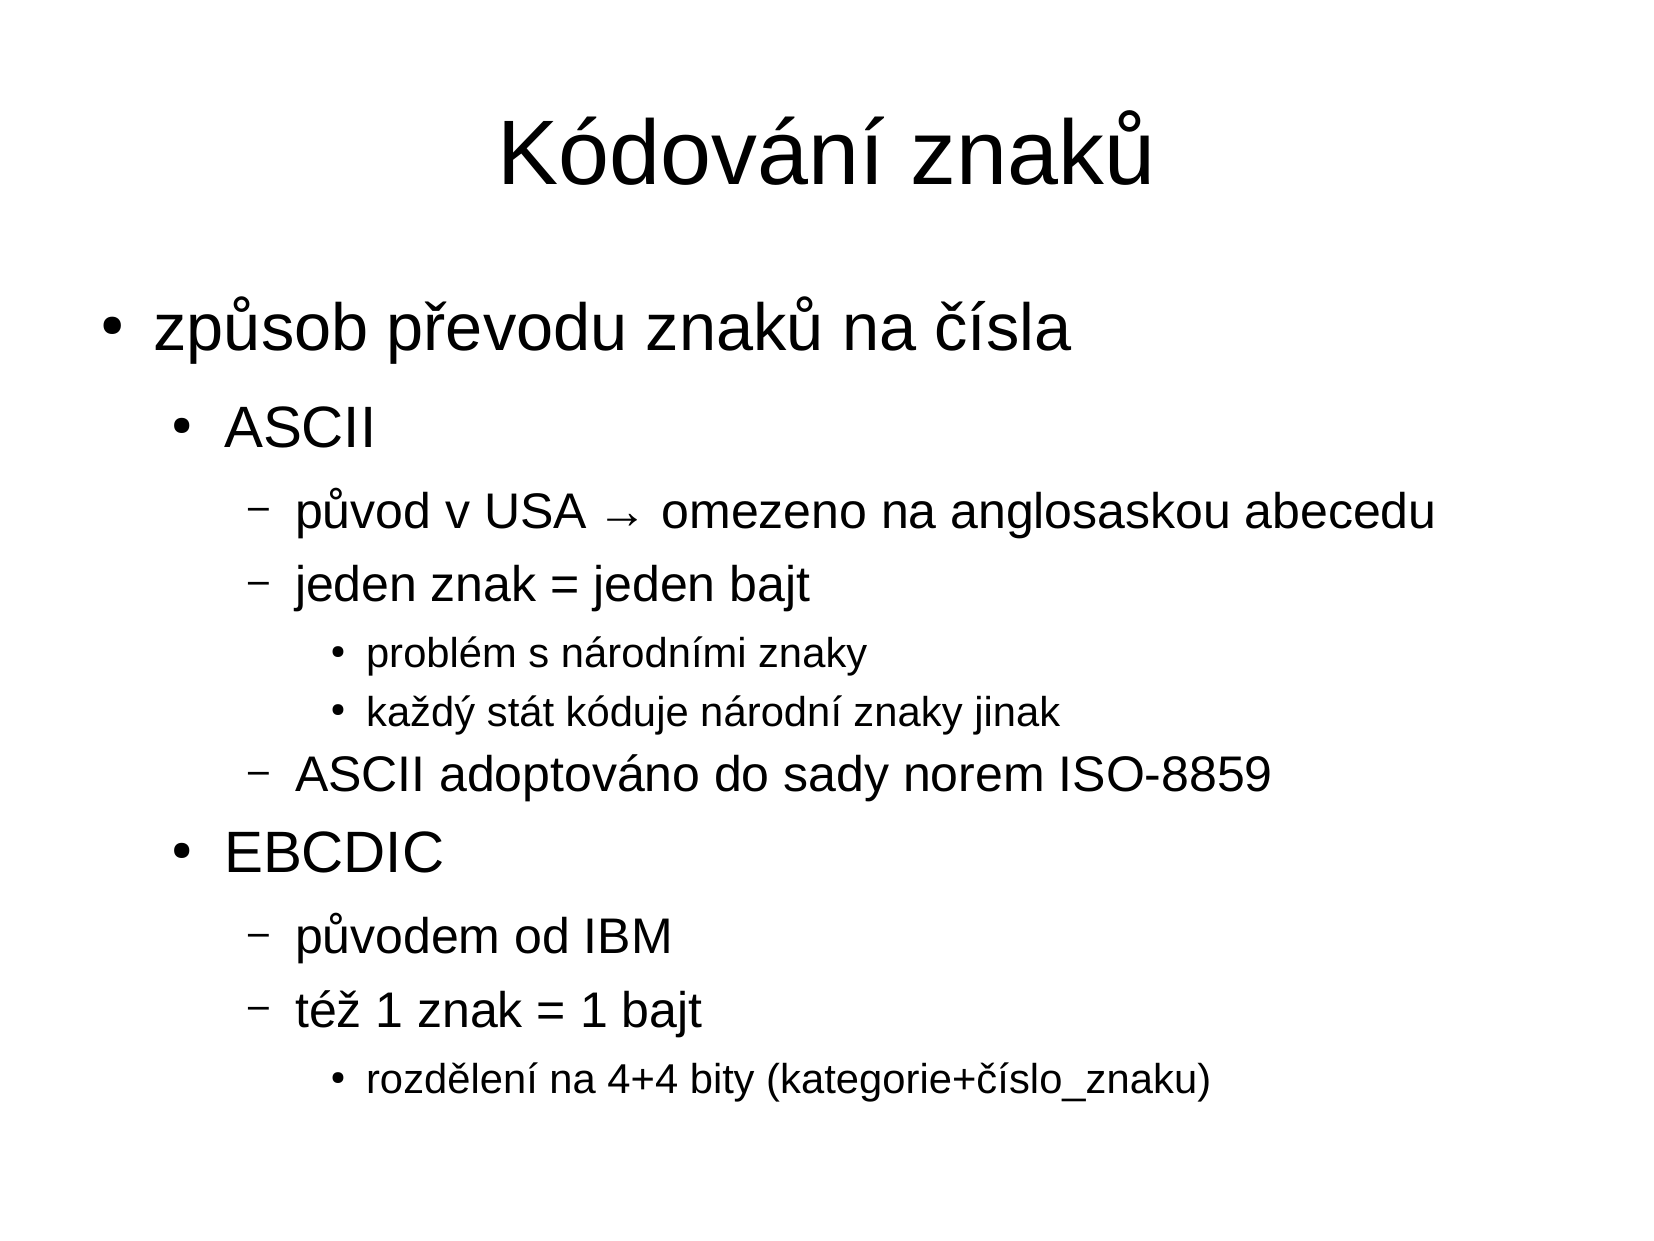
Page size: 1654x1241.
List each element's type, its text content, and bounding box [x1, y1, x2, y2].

title Kódování znaků [82, 49, 1571, 257]
list způsob převodu znaků na čísla ASCII původ v USA → omezeno na anglosaskou abecedu jeden znak = jeden bajt problém s národními znaky každý stát kóduje národní znaky jinak ASCII adoptováno do sady norem ISO-8859 EBCDIC původem od IBM též 1 znak = 1 bajt rozdělení na 4+4 bity (kategorie+číslo_znaku) [82, 290, 1571, 1152]
